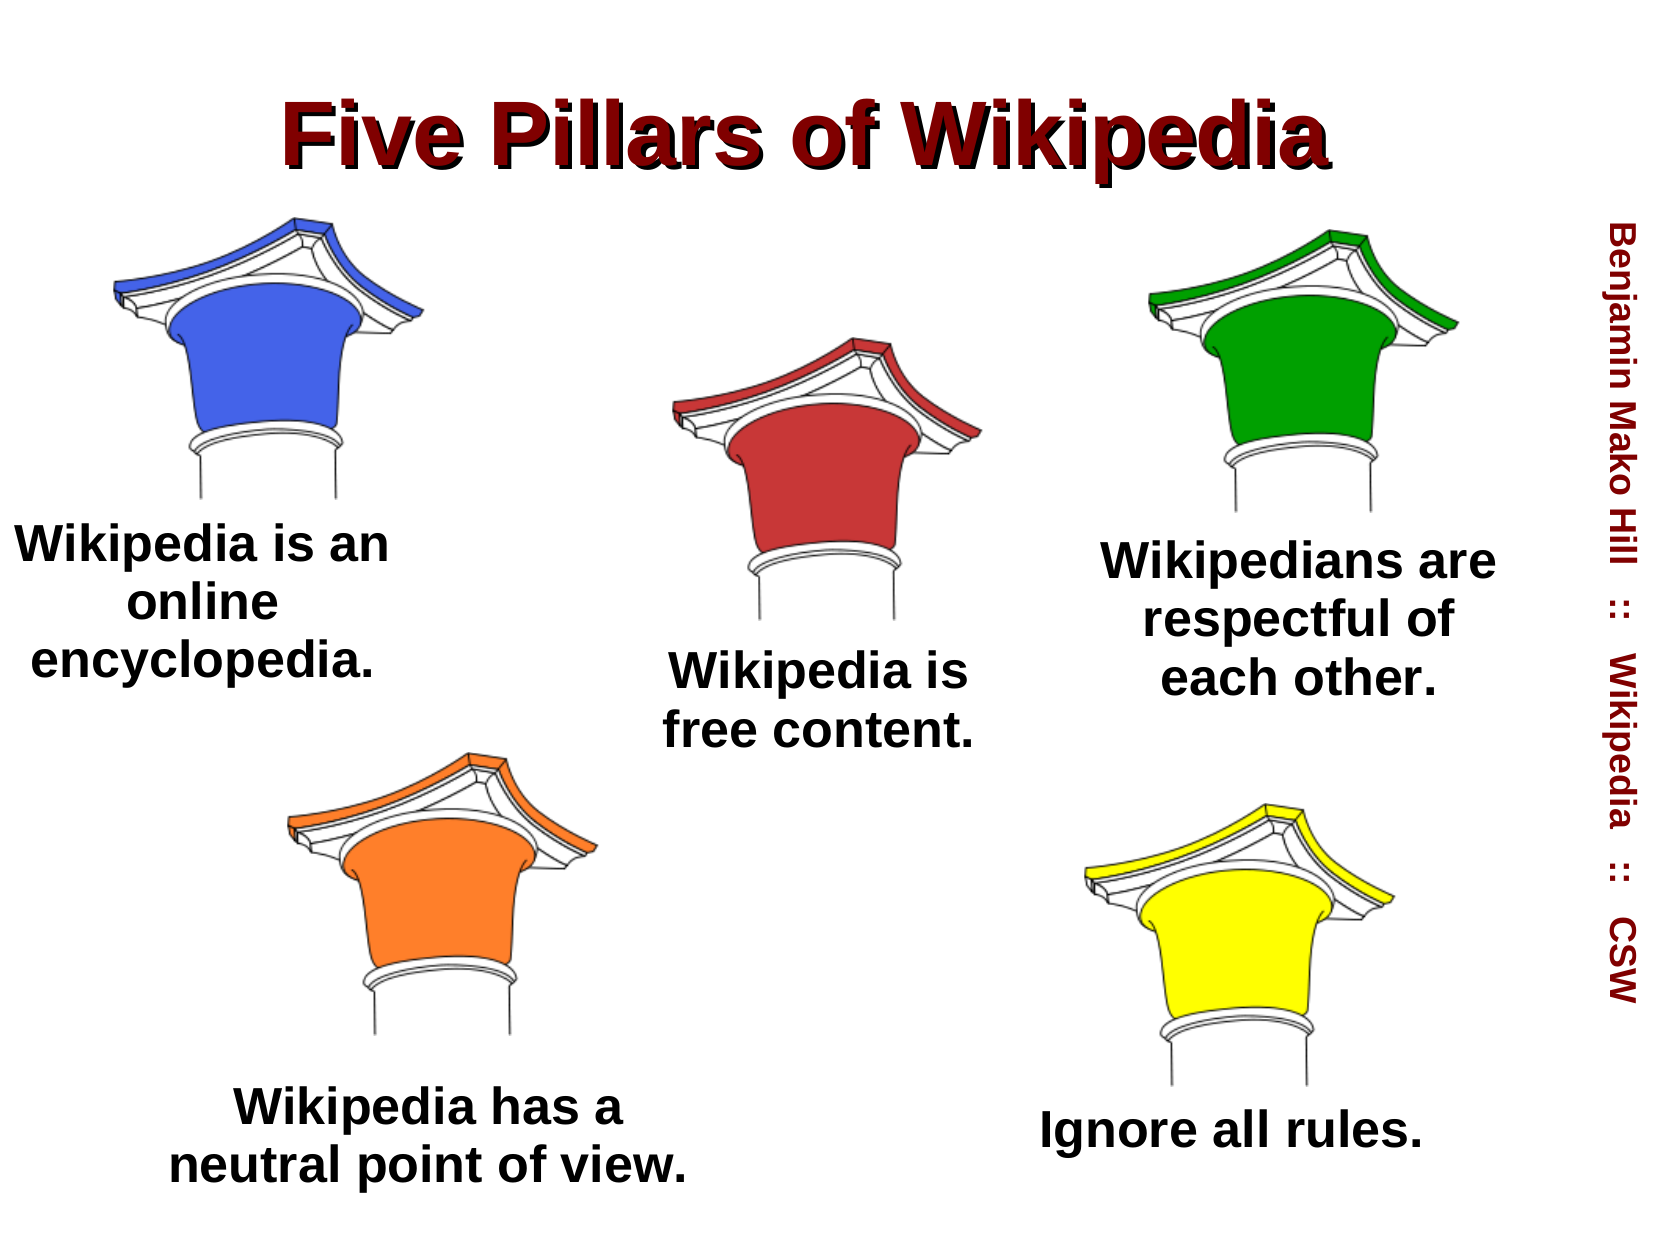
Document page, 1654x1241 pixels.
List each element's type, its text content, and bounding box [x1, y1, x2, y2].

picture [286, 752, 600, 1036]
picture [1083, 803, 1397, 1087]
picture [671, 337, 984, 621]
picture [112, 217, 426, 500]
text_box Wikipedians are respectful of each other. [1086, 525, 1513, 715]
picture [1147, 229, 1461, 513]
text_box Wikipedia is free content. [648, 635, 991, 767]
text_box Ignore all rules. [1024, 1093, 1440, 1167]
text_box Wikipedia has a neutral point of view. [153, 1070, 705, 1202]
title Five Pillars of Wikipedia [68, 38, 1541, 231]
text_box Wikipedia is an online encyclopedia. [0, 507, 542, 639]
